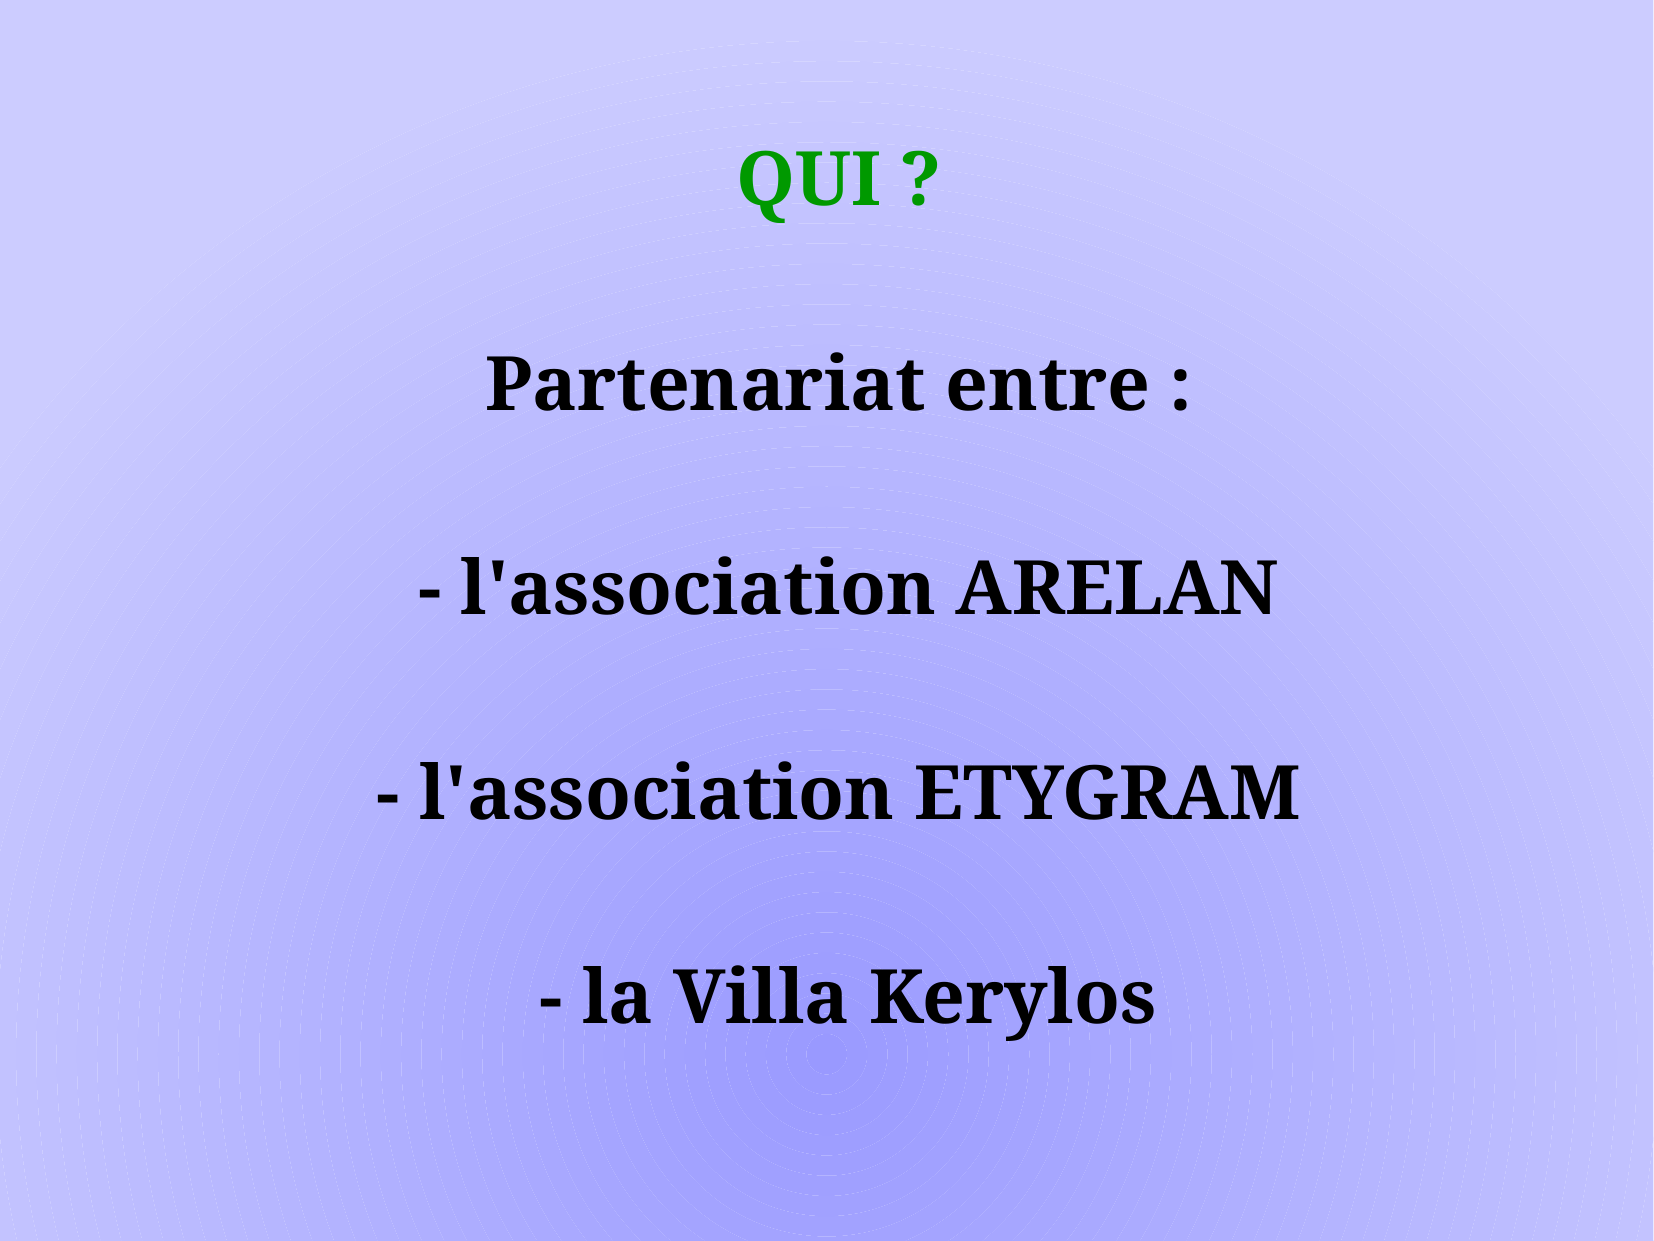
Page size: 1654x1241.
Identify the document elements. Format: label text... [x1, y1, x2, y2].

text_box QUI ? Partenariat entre : - l'association ARELAN - l'association ETYGRAM - la Villa Kerylos [177, 118, 1521, 1146]
